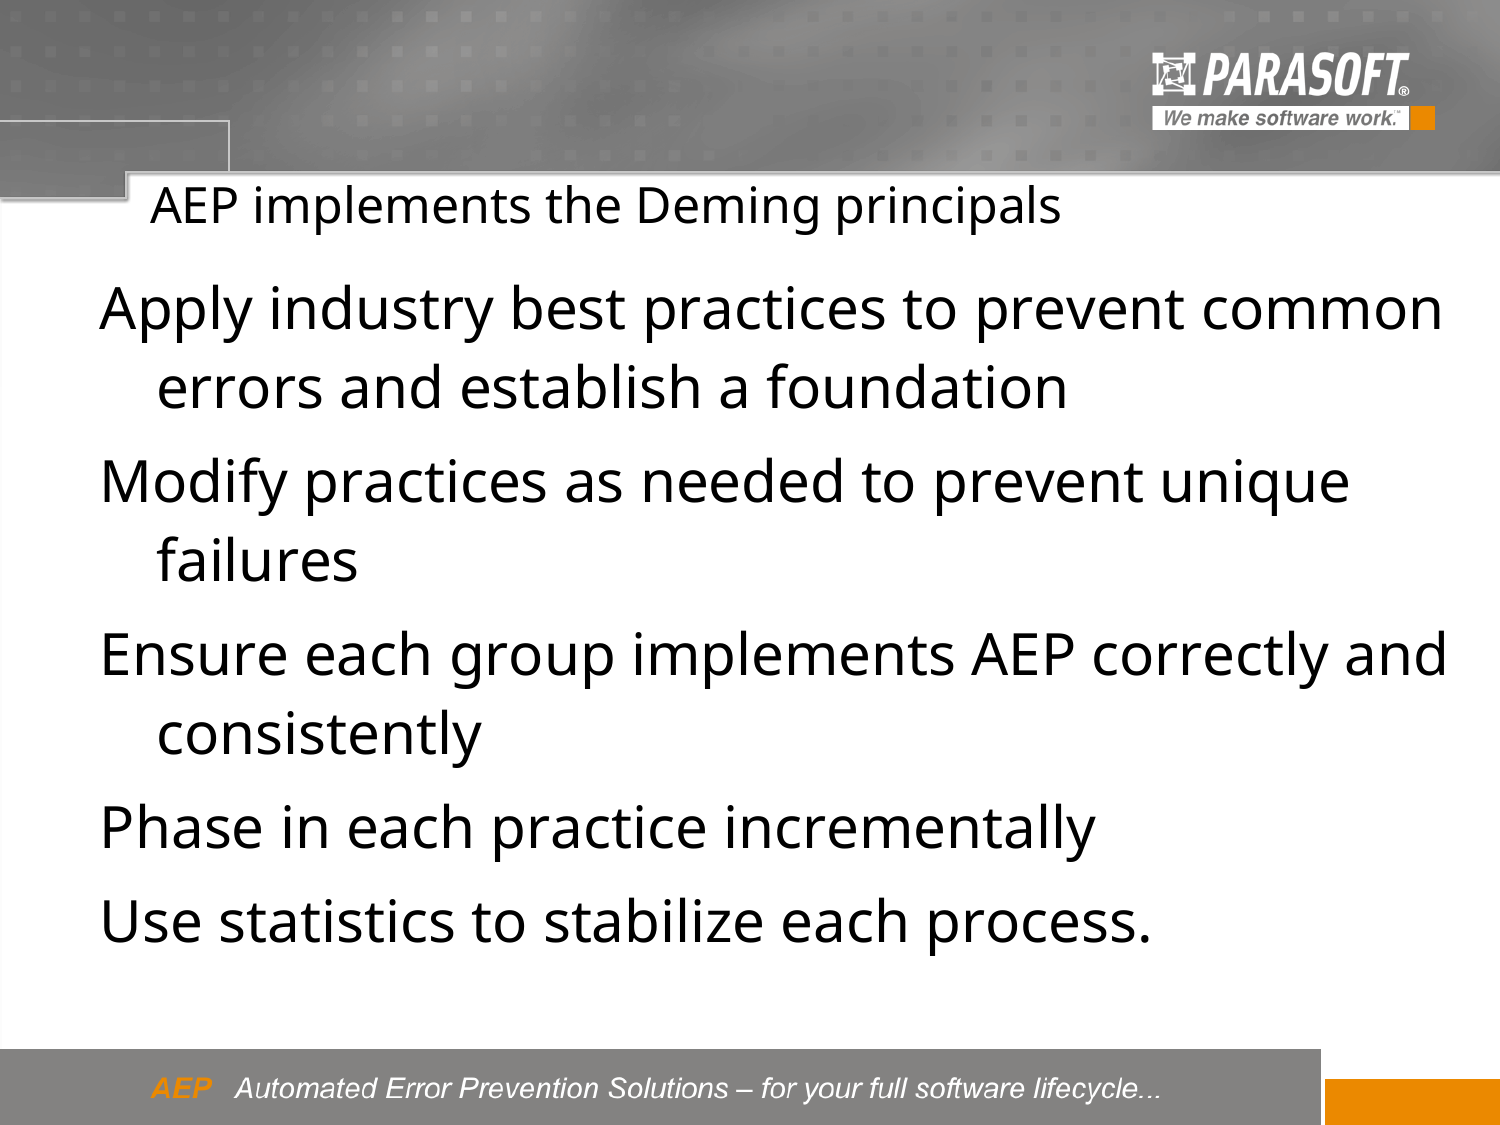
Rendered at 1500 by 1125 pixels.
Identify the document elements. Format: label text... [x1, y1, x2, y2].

title AEP implements the Deming principals [150, 166, 1426, 242]
picture [0, 0, 1500, 1125]
list Apply industry best practices to prevent common errors and establish a foundation Modify practices as needed to prevent unique failures Ensure each group implements AEP correctly and consistently Phase in each practice incrementally Use statistics to stabilize each process. [99, 267, 1450, 995]
